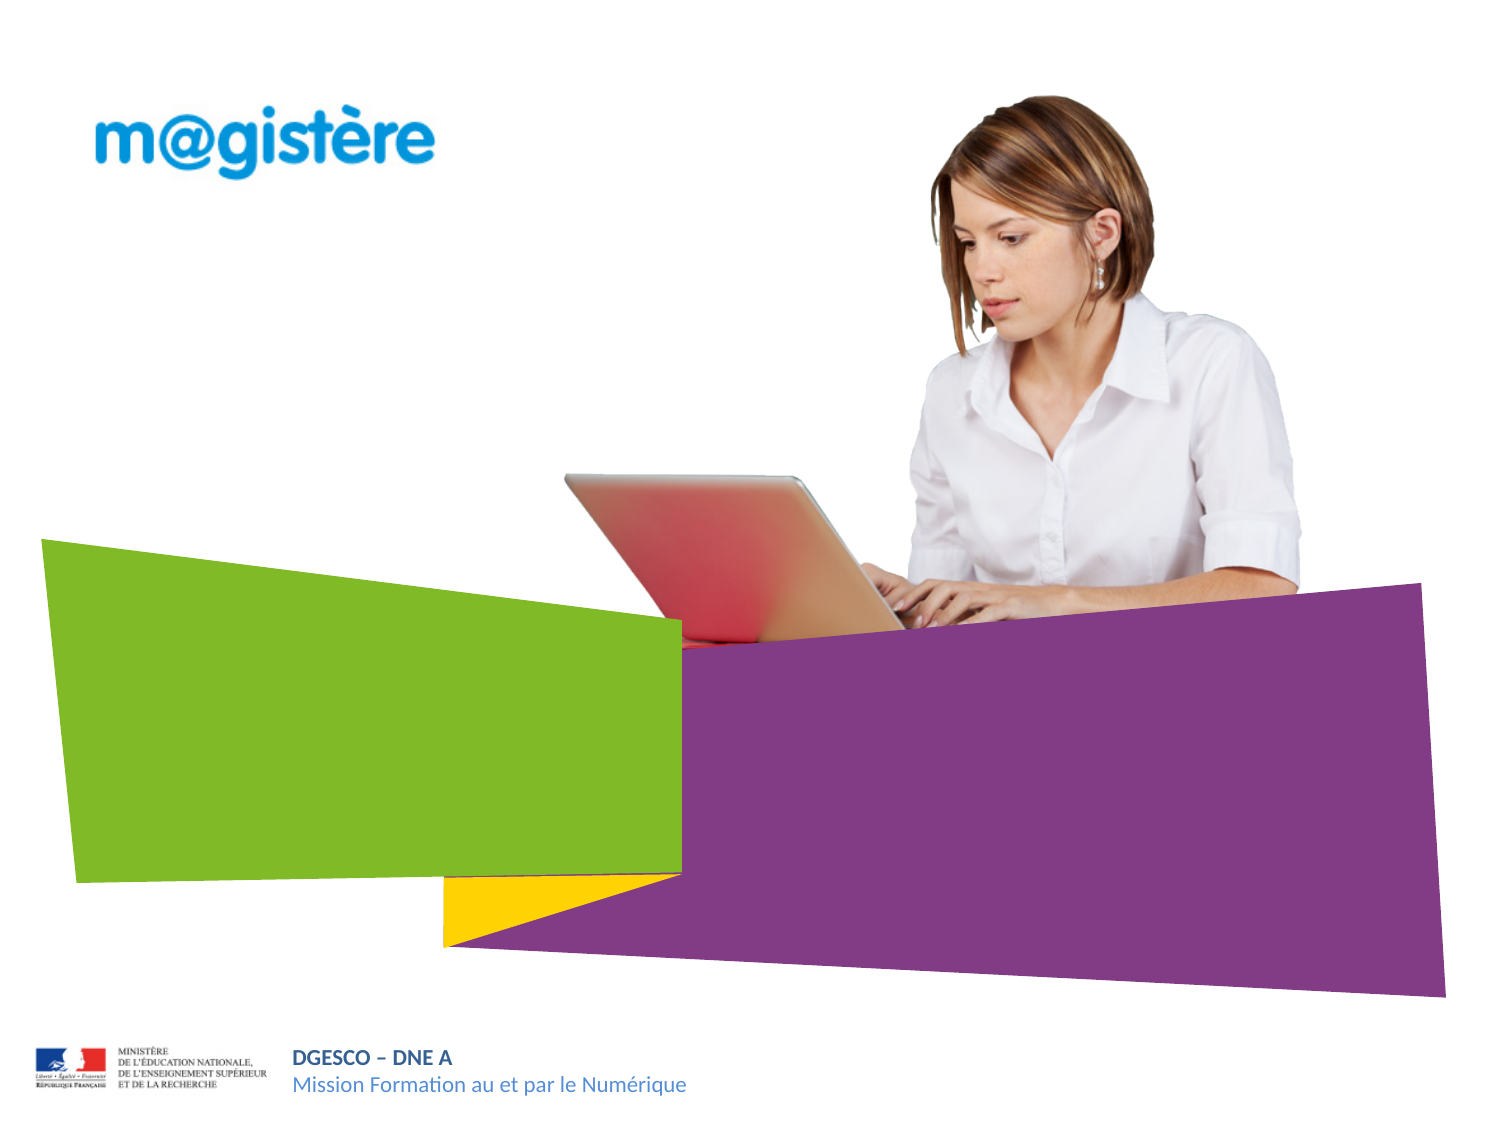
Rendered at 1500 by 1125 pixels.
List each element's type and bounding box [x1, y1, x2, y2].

picture [29, 1017, 275, 1118]
picture [445, 0, 1328, 649]
picture [82, 89, 444, 192]
